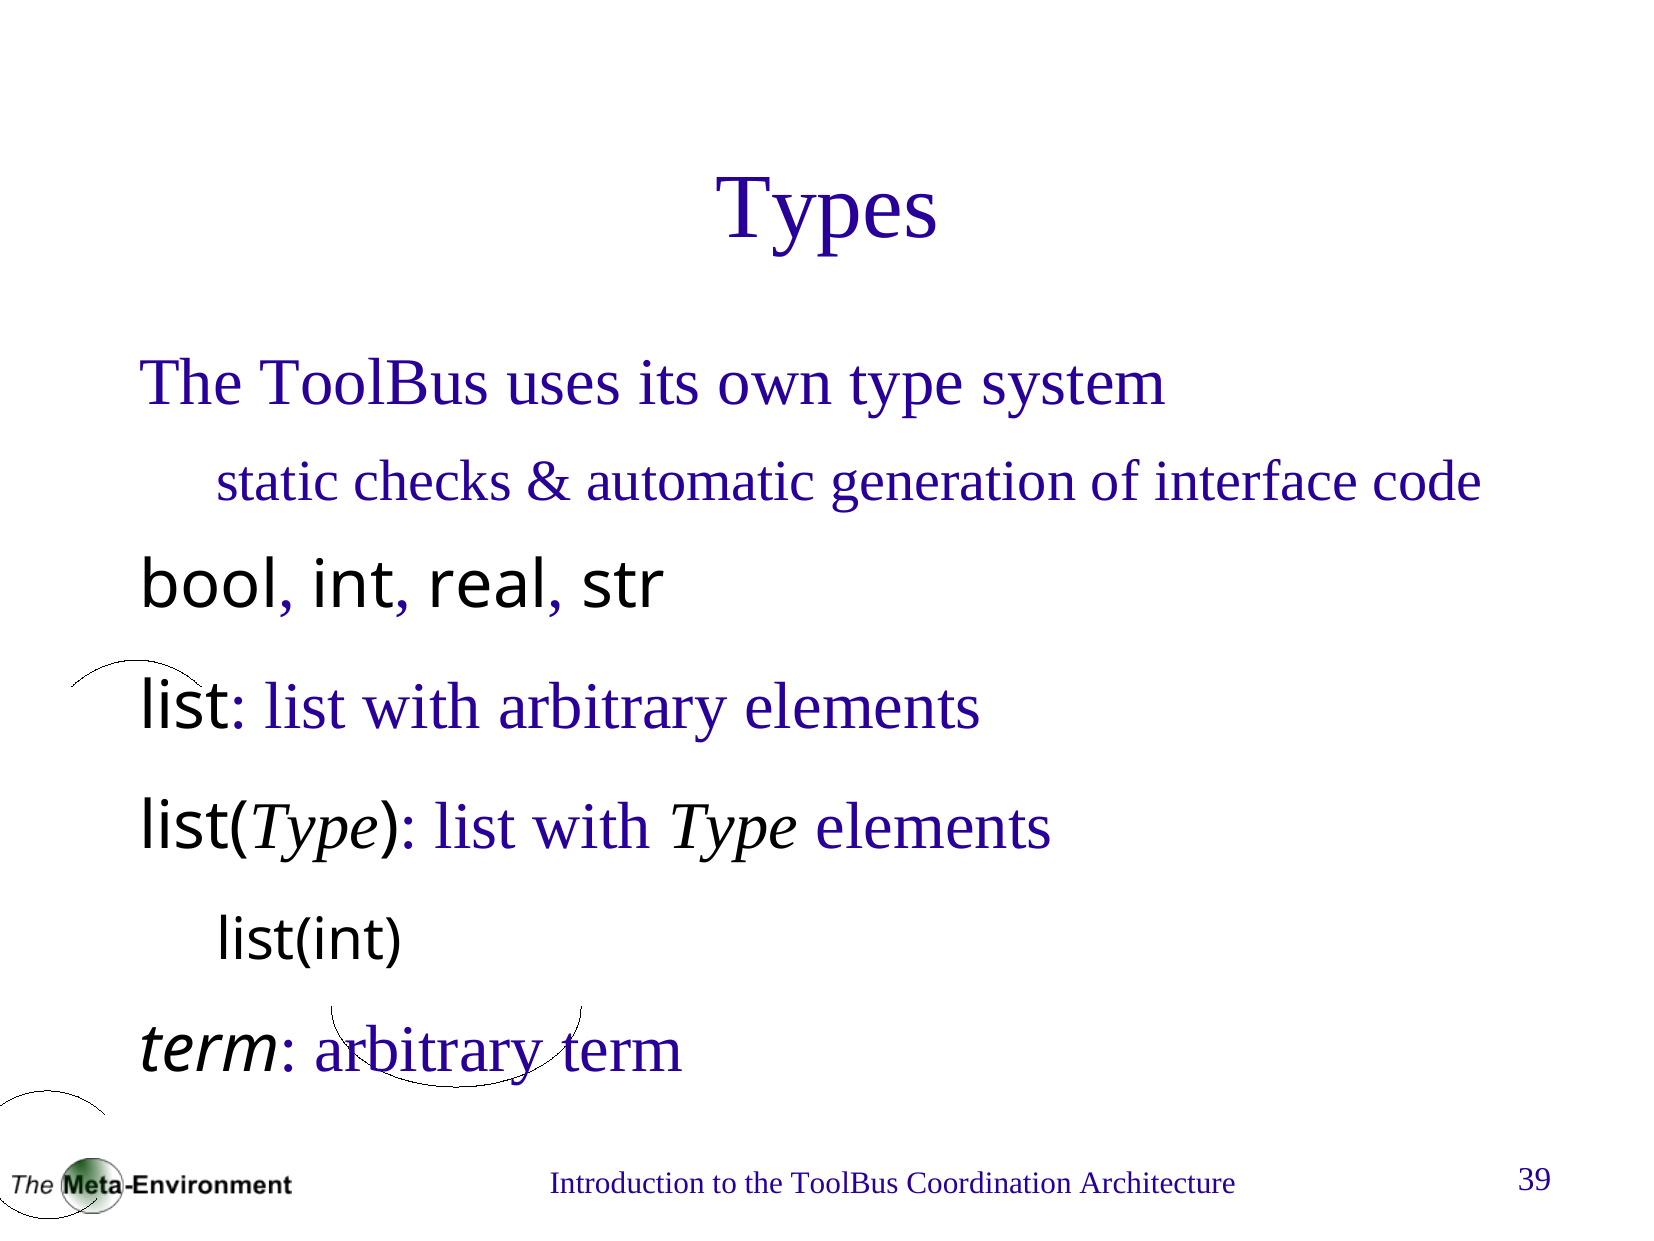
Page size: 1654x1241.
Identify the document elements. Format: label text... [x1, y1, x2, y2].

picture [12, 1158, 292, 1214]
list The ToolBus uses its own type system static checks & automatic generation of interface code bool, int, real, str list: list with arbitrary elements list(Type): list with Type elements list(int) term: arbitrary term [121, 344, 1534, 1167]
title Types [121, 102, 1534, 311]
